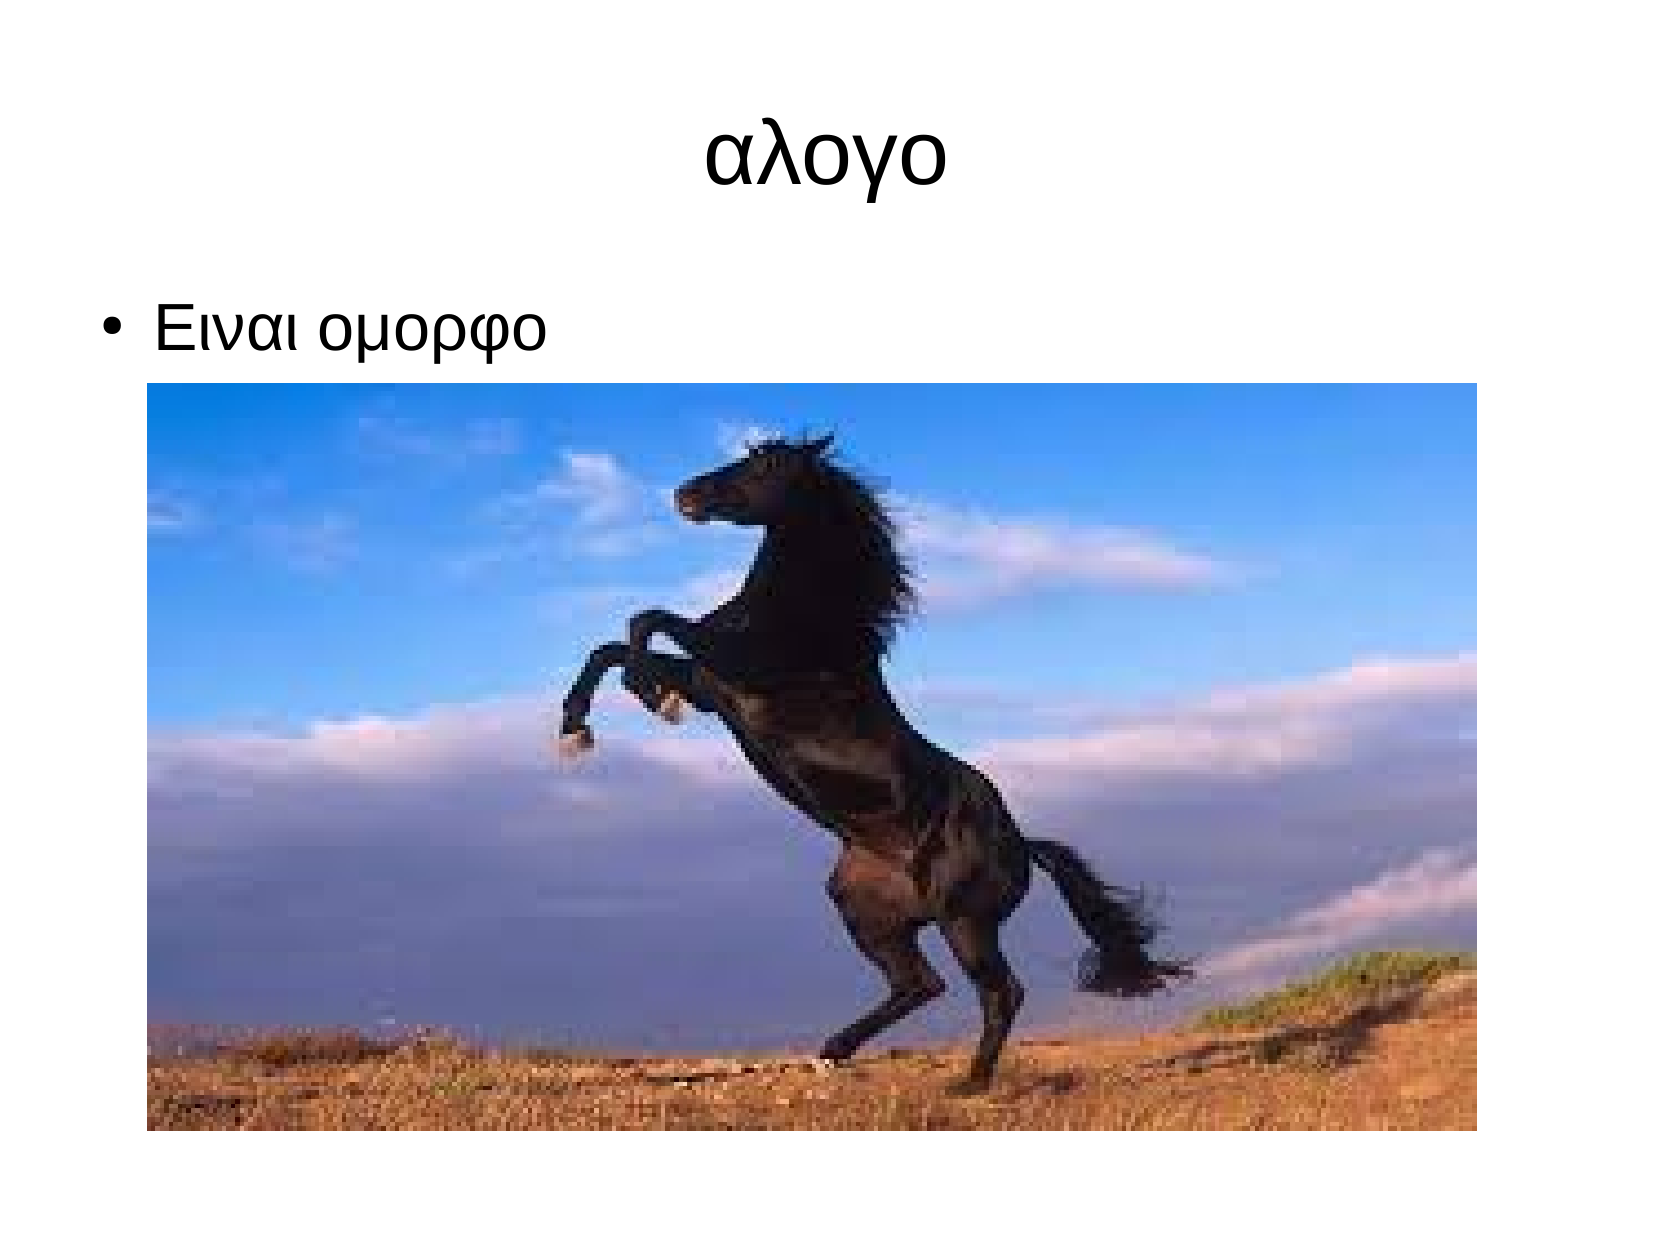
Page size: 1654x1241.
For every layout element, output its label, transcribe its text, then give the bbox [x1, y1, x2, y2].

list Ειναι ομορφο [82, 290, 1571, 1109]
title αλογο [82, 49, 1571, 257]
picture [147, 383, 1477, 1131]
